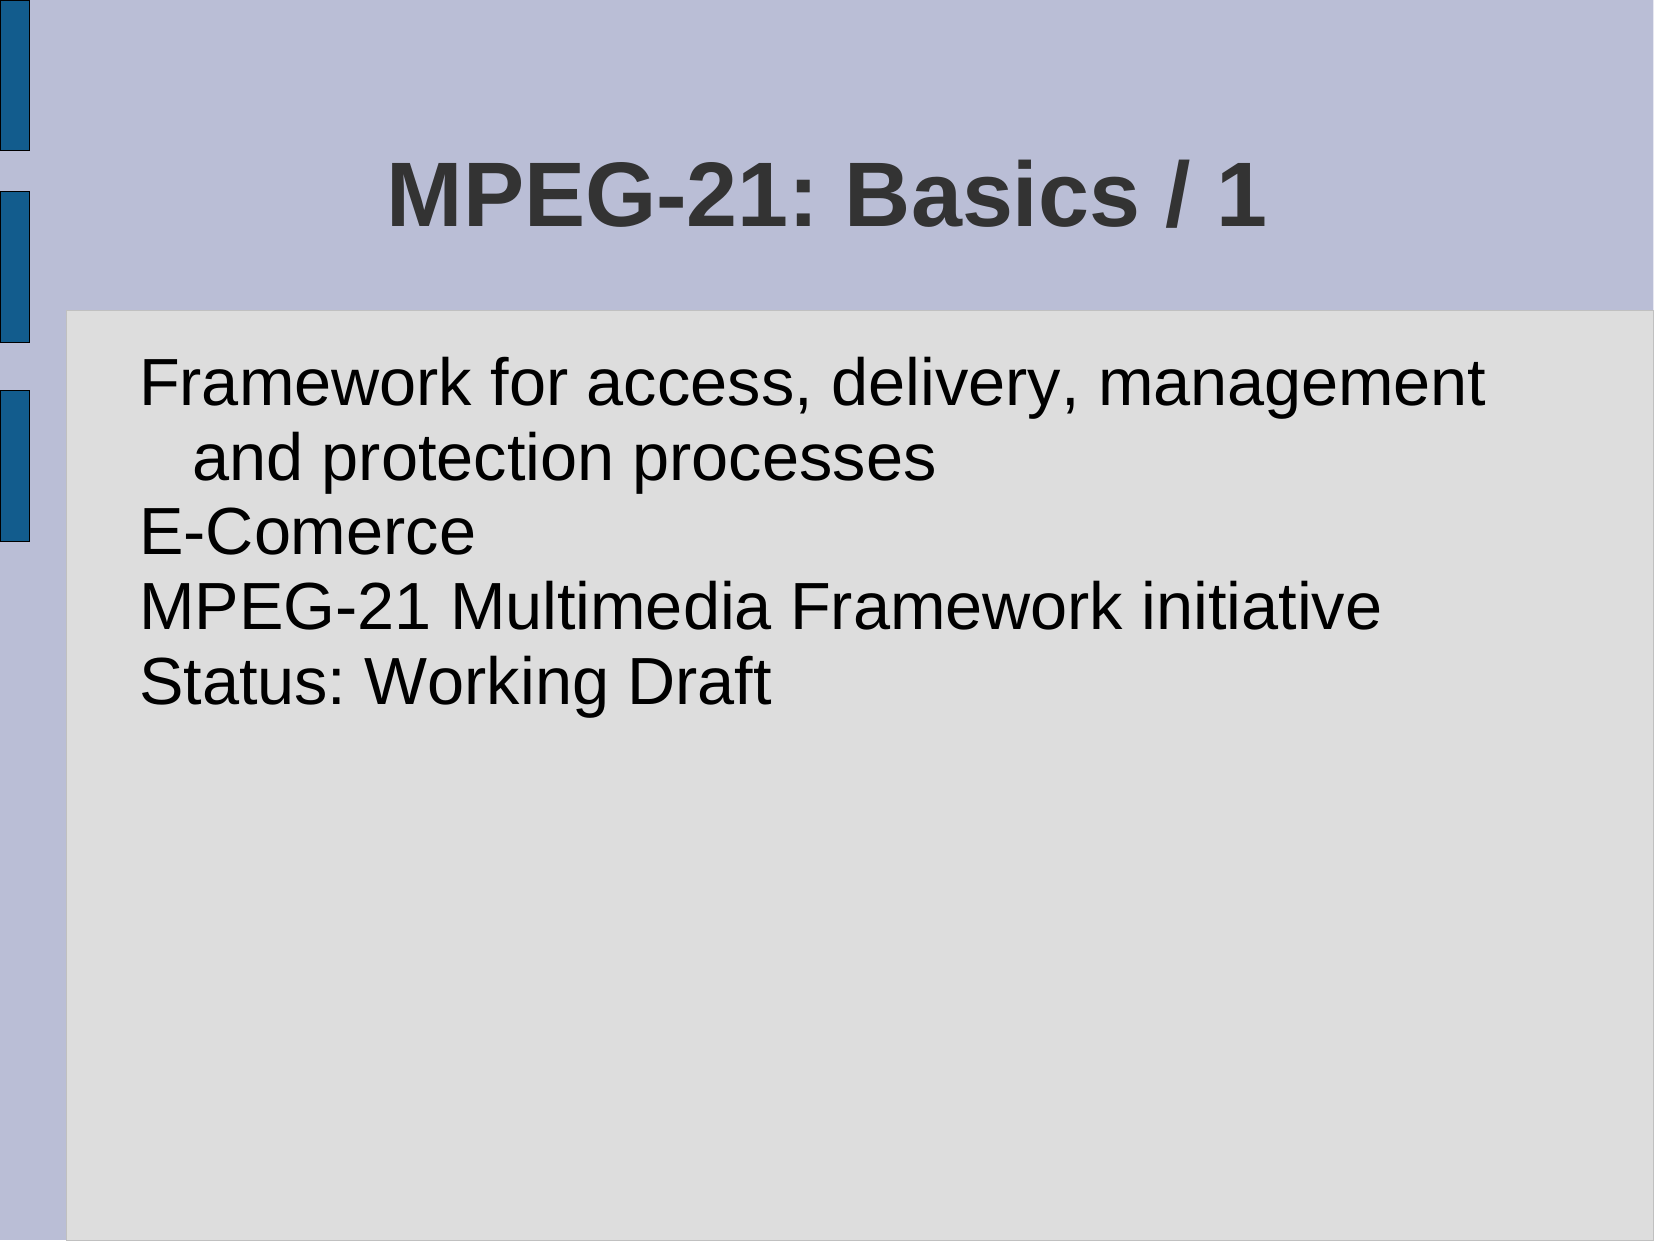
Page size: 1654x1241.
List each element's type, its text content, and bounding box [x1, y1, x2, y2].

title MPEG-21: Basics / 1 [121, 98, 1534, 291]
list Framework for access, delivery, management and protection processes E-Comerce MPEG-21 Multimedia Framework initiative Status: Working Draft [121, 344, 1534, 1112]
